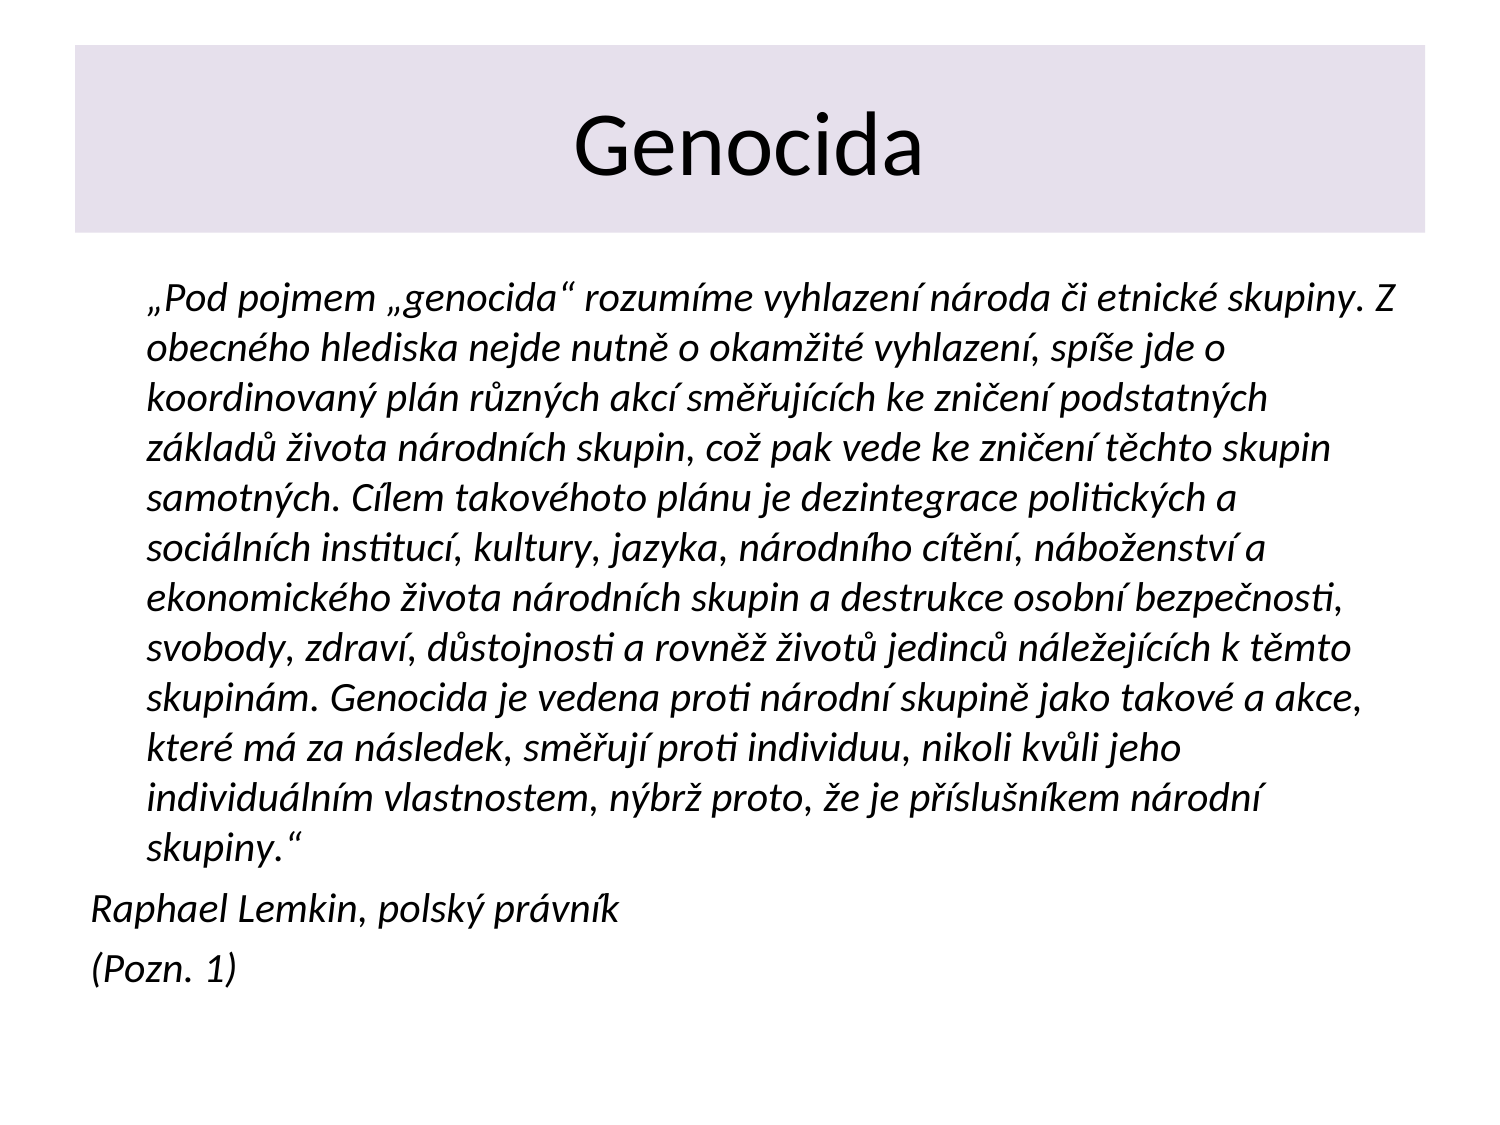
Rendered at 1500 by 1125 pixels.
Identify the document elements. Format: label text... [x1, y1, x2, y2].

list „Pod pojmem „genocida“ rozumíme vyhlazení národa či etnické skupiny. Z obecného hlediska nejde nutně o okamžité vyhlazení, spíše jde o koordinovaný plán různých akcí směřujících ke zničení podstatných základů života národních skupin, což pak vede ke zničení těchto skupin samotných. Cílem takovéhoto plánu je dezintegrace politických a sociálních institucí, kultury, jazyka, národního cítění, náboženství a ekonomického života národních skupin a destrukce osobní bezpečnosti, svobody, zdraví, důstojnosti a rovněž životů jedinců náležejících k těmto skupinám. Genocida je vedena proti národní skupině jako takové a akce, které má za následek, směřují proti individuu, nikoli kvůli jeho individuálním vlastnostem, nýbrž proto, že je příslušníkem národní skupiny.“ Raphael Lemkin, polský právník (Pozn. 1) [75, 262, 1426, 1006]
title Genocida [75, 45, 1426, 233]
